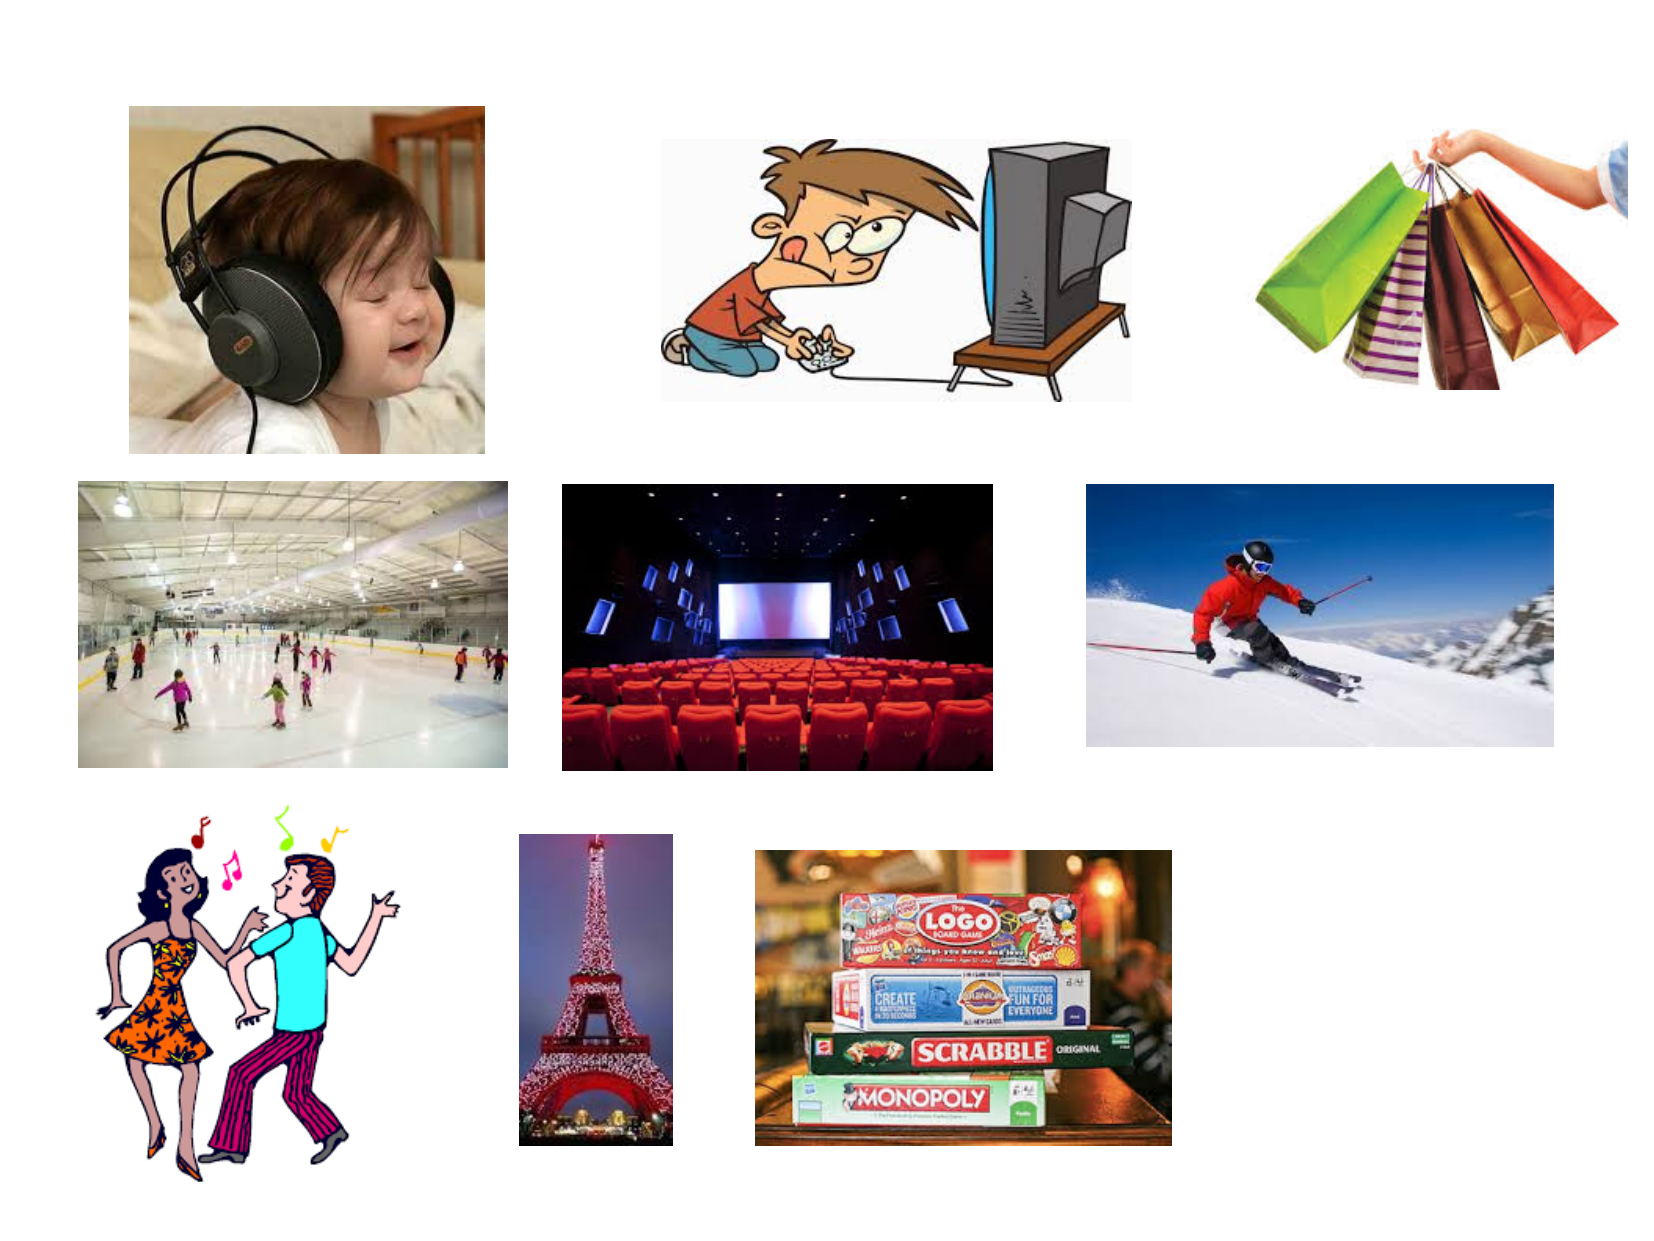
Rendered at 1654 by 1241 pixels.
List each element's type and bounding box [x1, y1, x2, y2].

picture [755, 850, 1172, 1146]
picture [1157, 128, 1628, 390]
picture [78, 481, 508, 768]
picture [661, 139, 1132, 402]
picture [562, 484, 993, 771]
picture [129, 106, 485, 454]
picture [1086, 484, 1554, 747]
picture [93, 792, 402, 1193]
picture [519, 834, 673, 1146]
